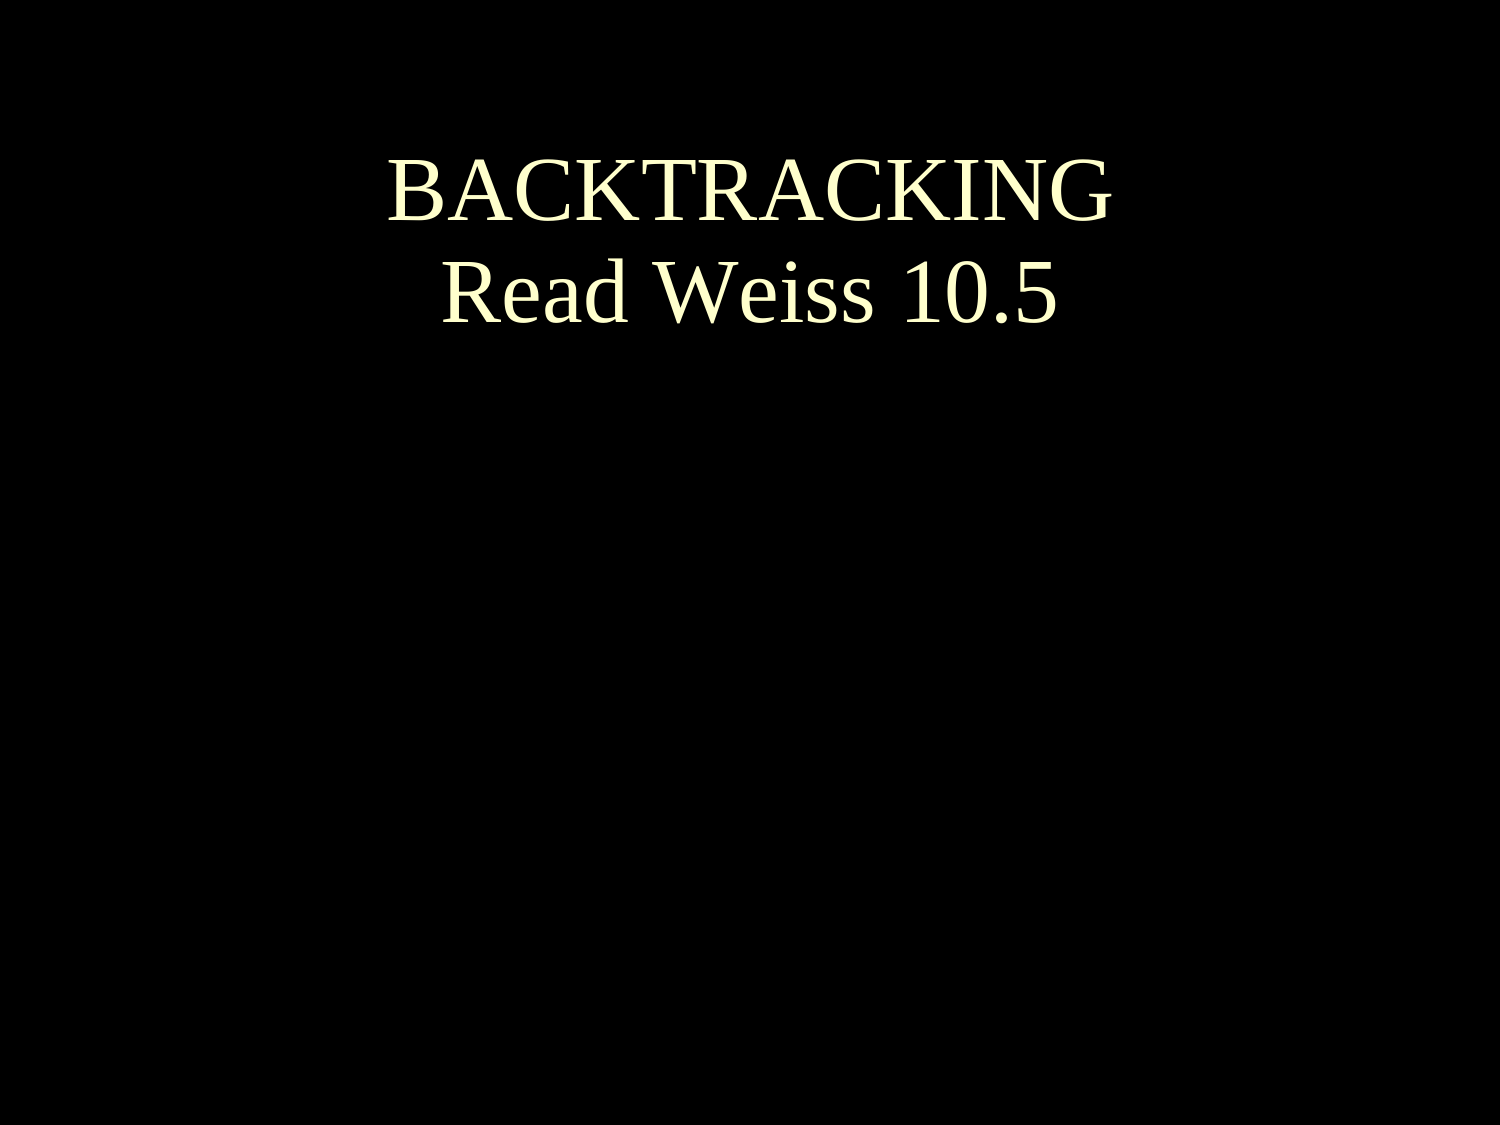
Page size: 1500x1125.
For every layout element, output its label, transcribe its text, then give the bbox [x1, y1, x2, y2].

title BACKTRACKING Read Weiss 10.5 [22, 139, 1480, 343]
